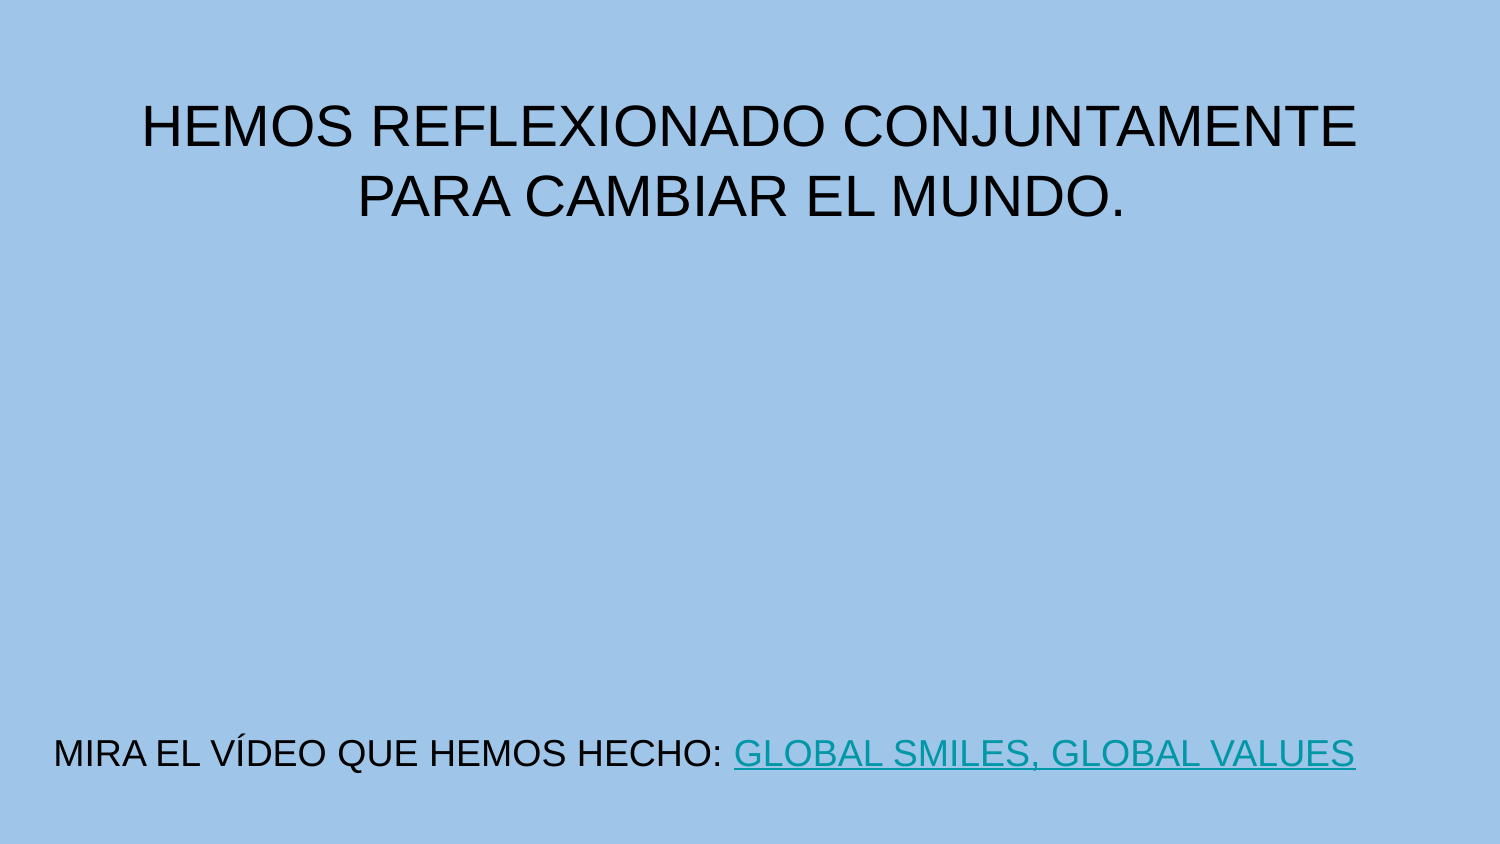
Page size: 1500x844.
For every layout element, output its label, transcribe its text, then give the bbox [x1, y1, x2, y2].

title HEMOS REFLEXIONADO CONJUNTAMENTE PARA CAMBIAR EL MUNDO. [51, 72, 1449, 237]
list MIRA EL VÍDEO QUE HEMOS HECHO: GLOBAL SMILES, GLOBAL VALUES [38, 713, 1383, 811]
